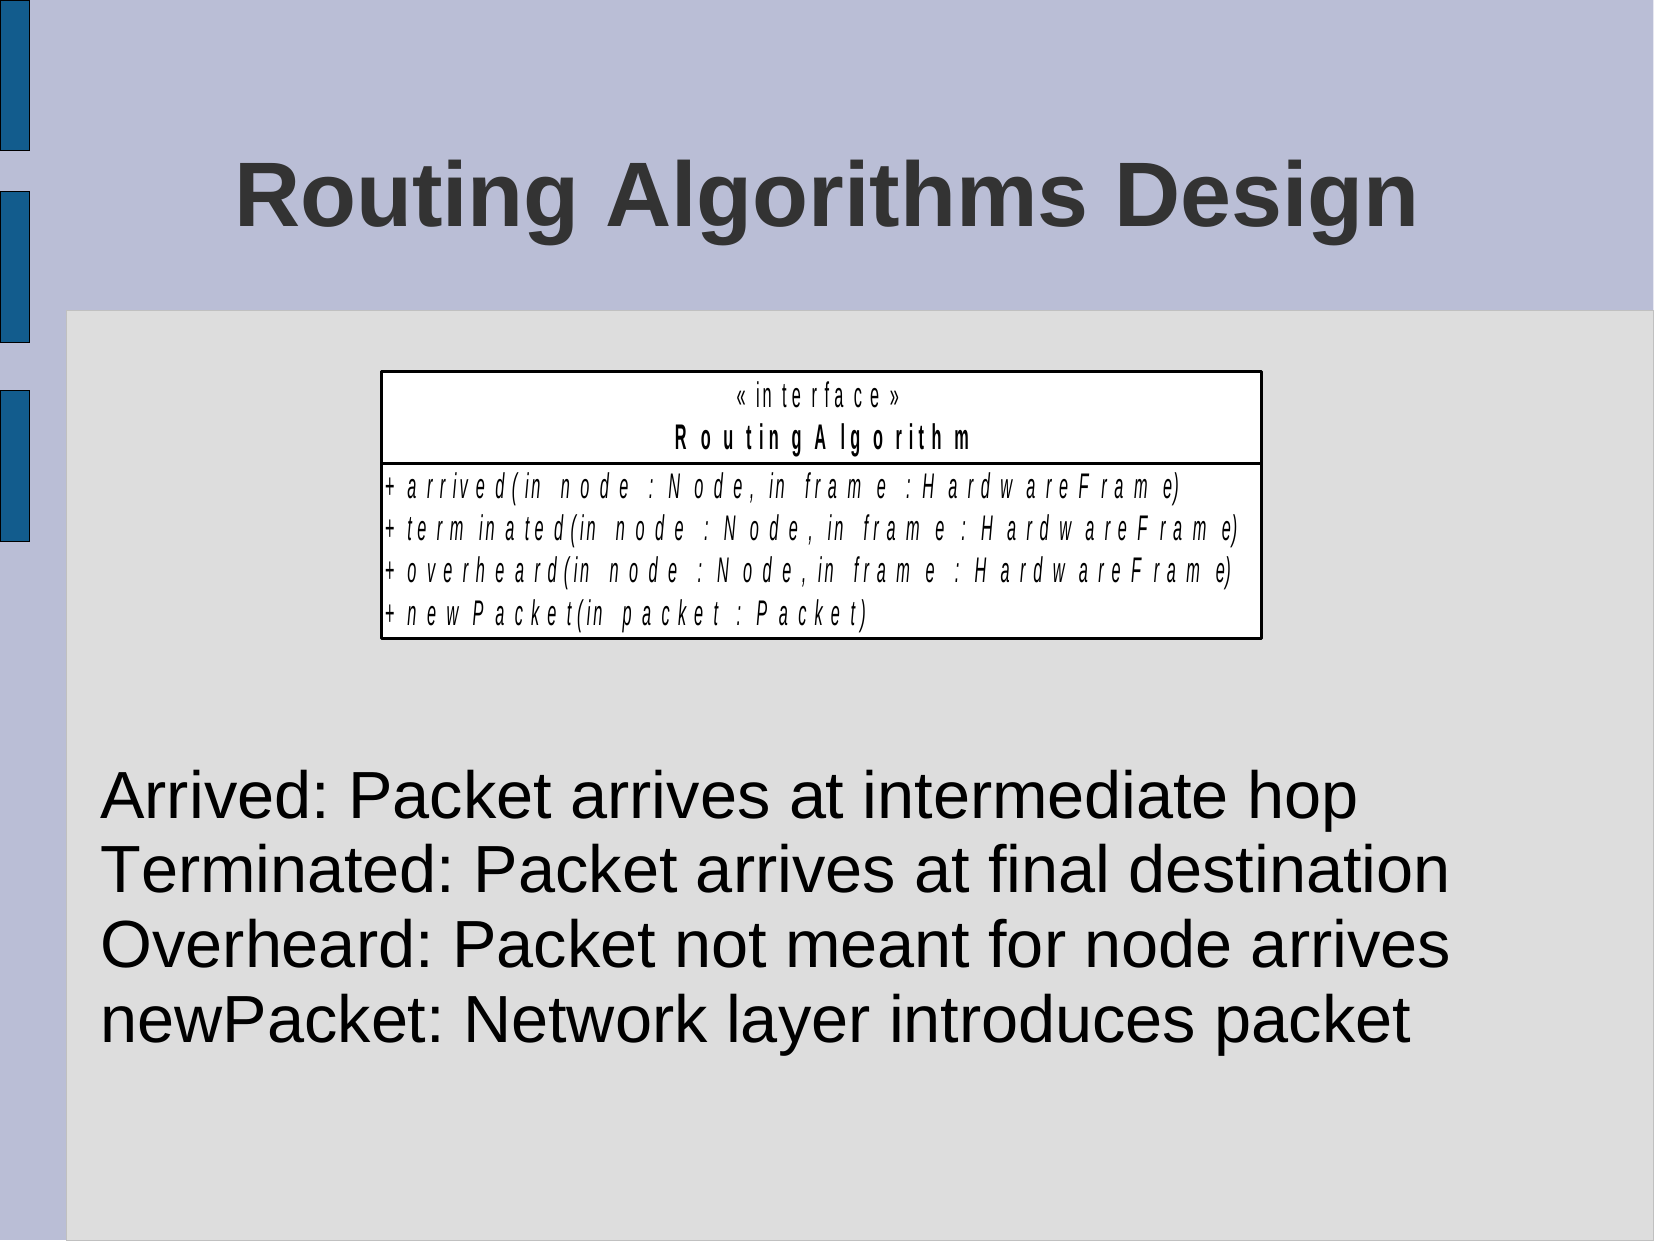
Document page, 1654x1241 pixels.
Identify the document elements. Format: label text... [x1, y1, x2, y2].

title Routing Algorithms Design [121, 98, 1534, 291]
picture [375, 365, 1269, 646]
list Arrived: Packet arrives at intermediate hop Terminated: Packet arrives at final destination Overheard: Packet not meant for node arrives newPacket: Network layer introduces packet [82, 757, 1571, 1192]
